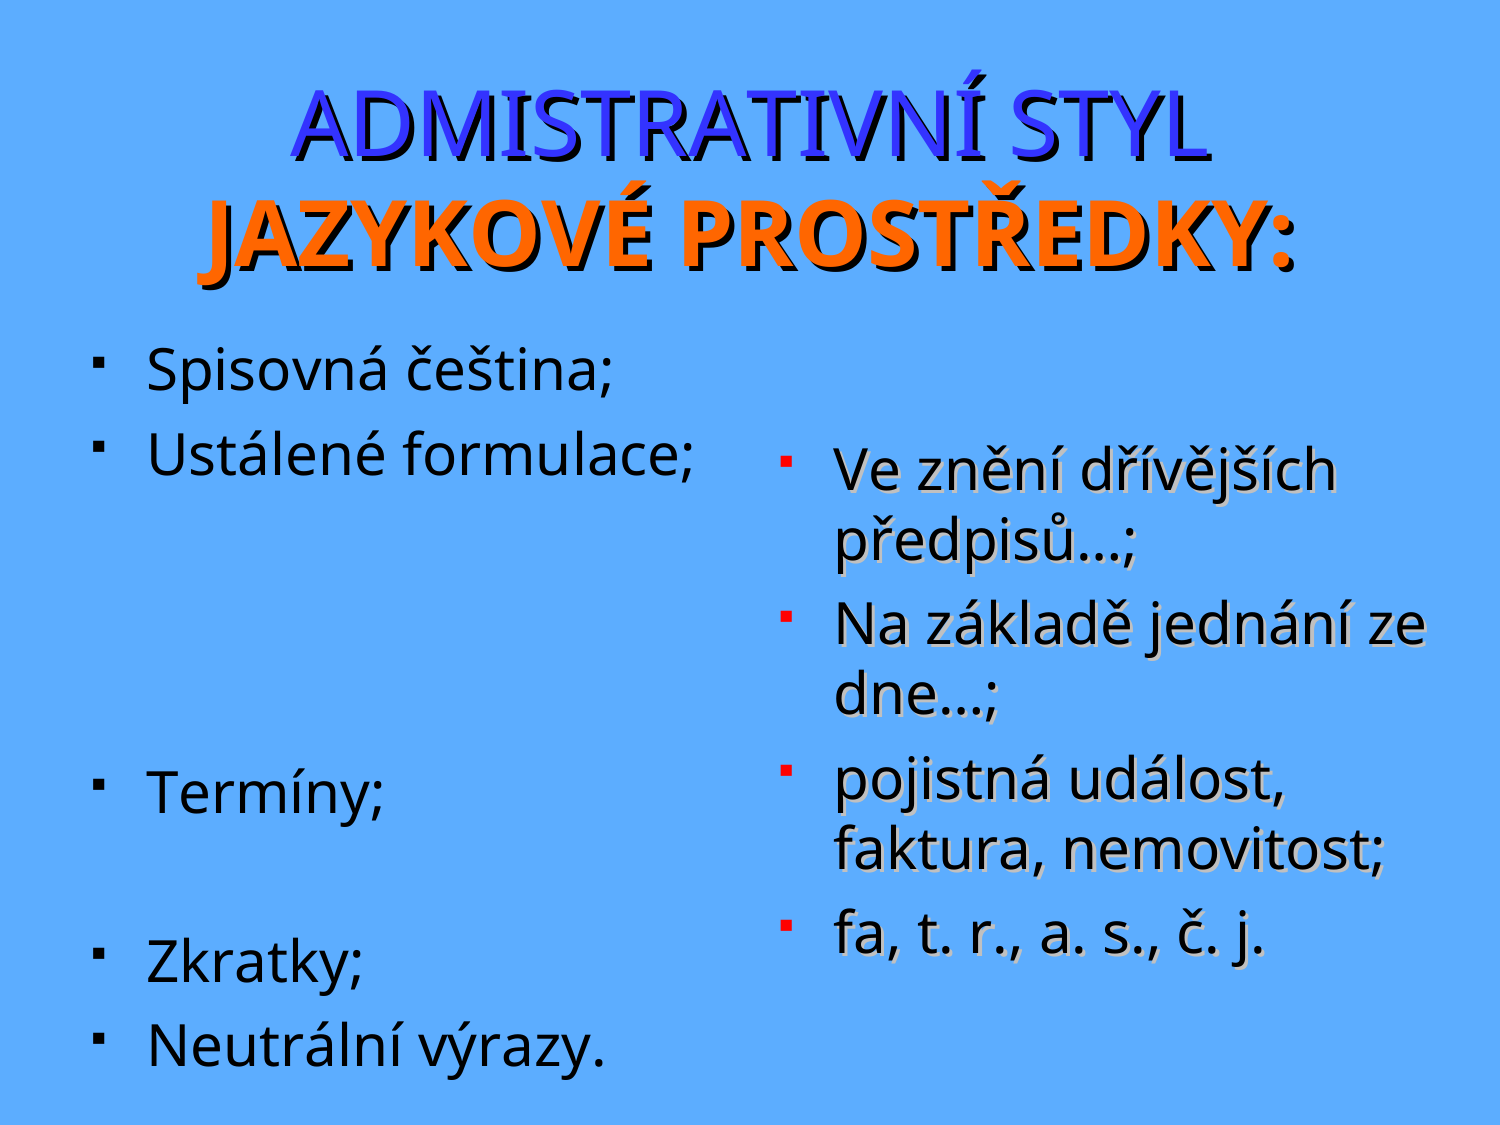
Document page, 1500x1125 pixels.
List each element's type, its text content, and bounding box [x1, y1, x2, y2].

list Spisovná čeština; Ustálené formulace; Termíny; Zkratky; Neutrální výrazy. [75, 324, 762, 1087]
title ADMISTRATIVNÍ STYL JAZYKOVÉ PROSTŘEDKY: [75, 57, 1426, 293]
list Ve znění dřívějších předpisů…; Na základě jednání ze dne…; pojistná událost, faktura, nemovitost; fa, t. r., a. s., č. j. [762, 339, 1477, 1125]
